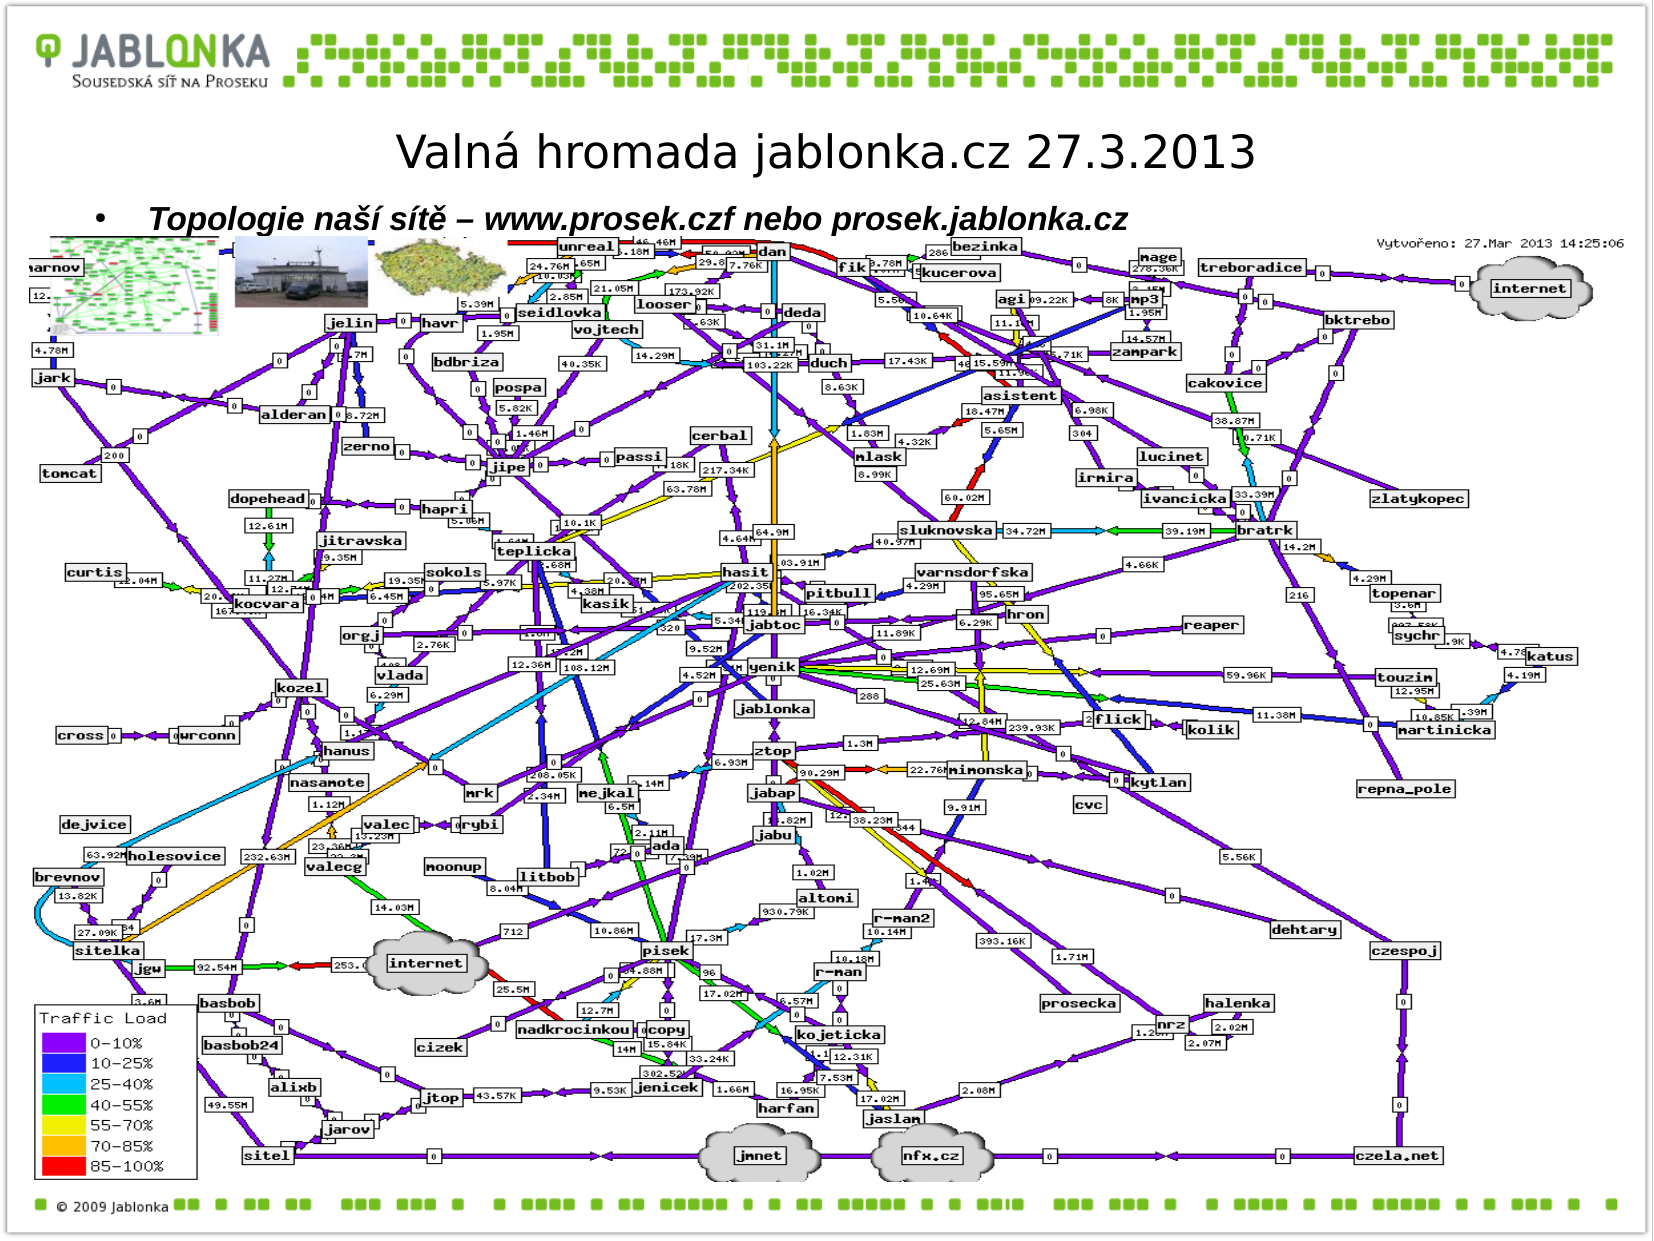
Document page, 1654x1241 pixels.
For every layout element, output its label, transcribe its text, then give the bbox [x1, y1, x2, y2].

picture [0, 0, 1654, 1241]
title Valná hromada jablonka.cz 27.3.2013 [82, 49, 1571, 236]
list Topologie naší sítě – www.prosek.czf nebo prosek.jablonka.cz [76, 200, 1565, 236]
